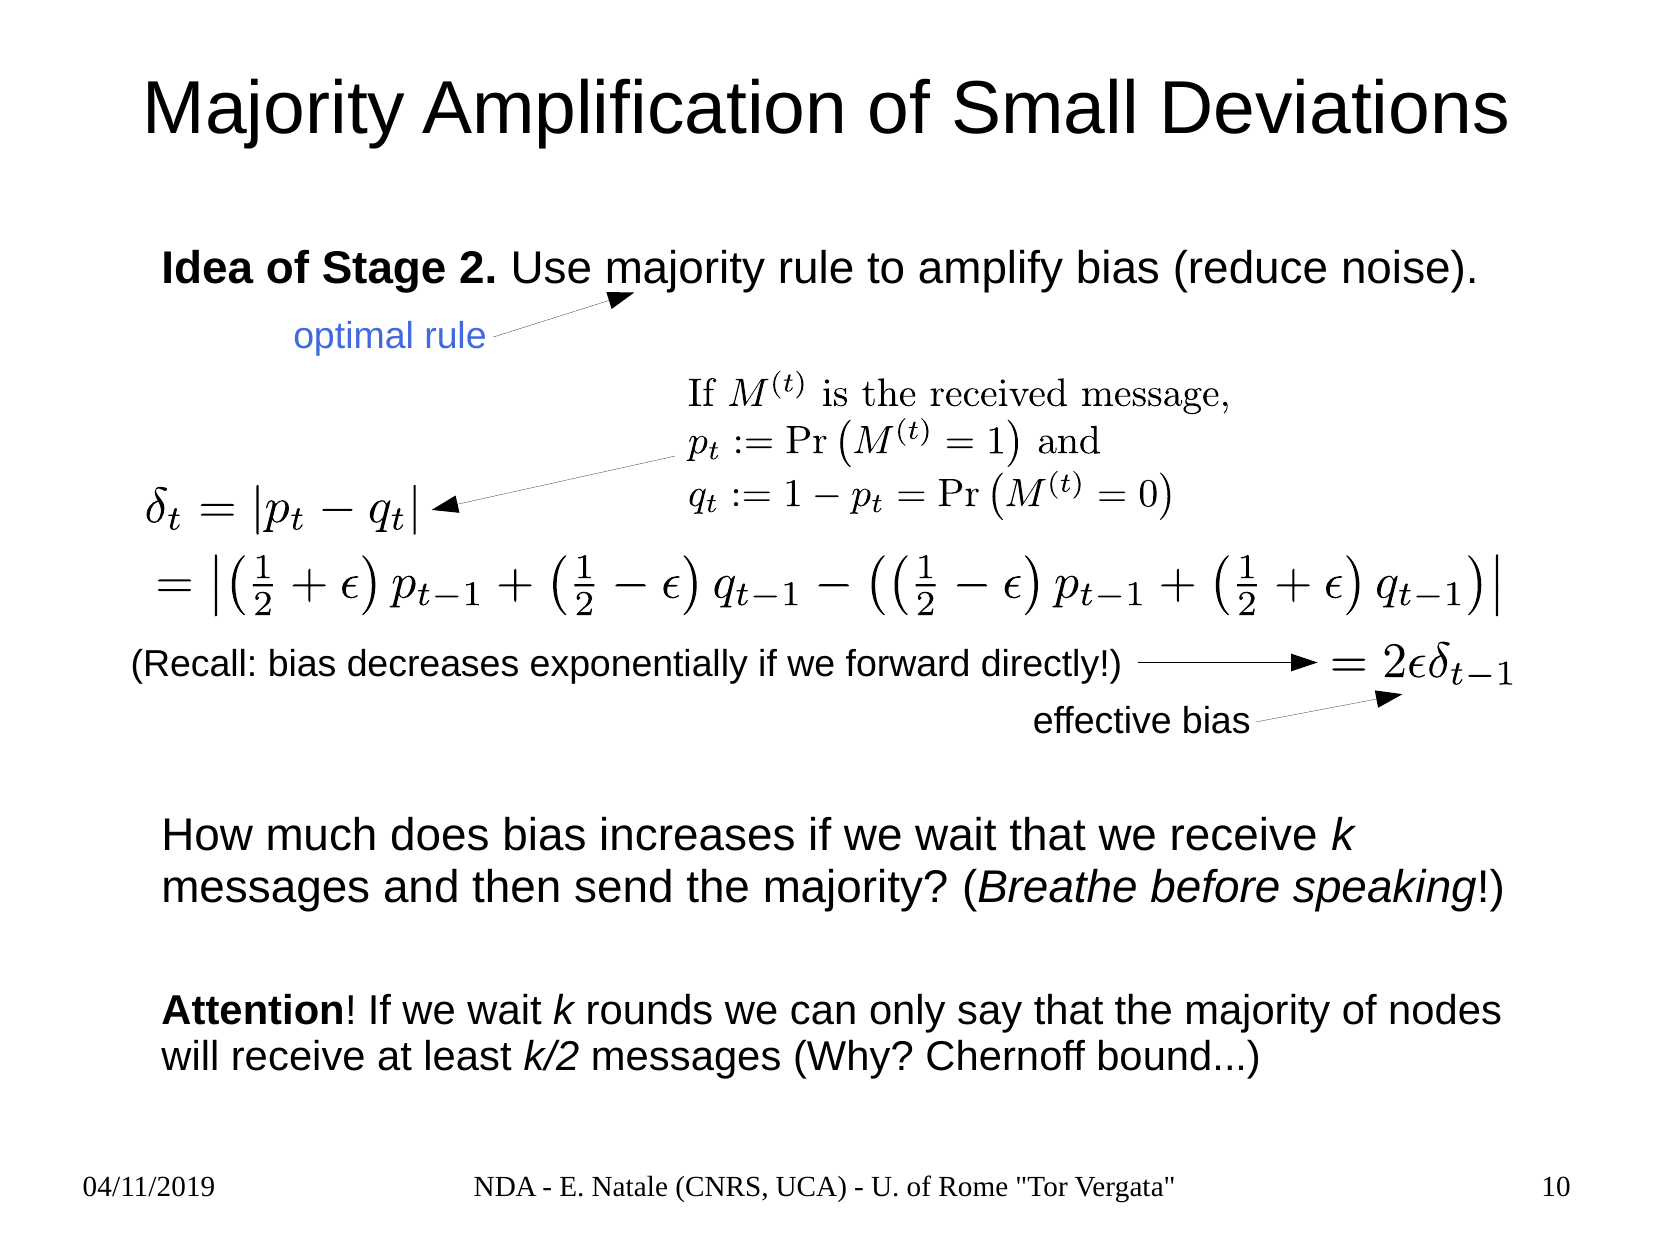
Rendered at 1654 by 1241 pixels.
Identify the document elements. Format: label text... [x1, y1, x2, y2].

text_box [157, 554, 1499, 617]
text_box effective bias [1018, 692, 1266, 750]
text_box Idea of Stage 2. Use majority rule to amplify bias (reduce noise). [146, 234, 1527, 353]
title Majority Amplification of Small Deviations [82, 49, 1571, 165]
text_box [1331, 641, 1513, 685]
text_box (Recall: bias decreases exponentially if we forward directly!) [115, 634, 1138, 692]
text_box Attention! If we wait k rounds we can only say that the majority of nodes will receive at least k/2 messages (Why? Chernoff bound...) [146, 979, 1527, 1087]
text_box optimal rule [278, 307, 502, 365]
text_box [686, 370, 1228, 520]
text_box How much does bias increases if we wait that we receive k messages and then send the majority? (Breathe before speaking!) [146, 801, 1527, 920]
text_box [146, 484, 416, 535]
